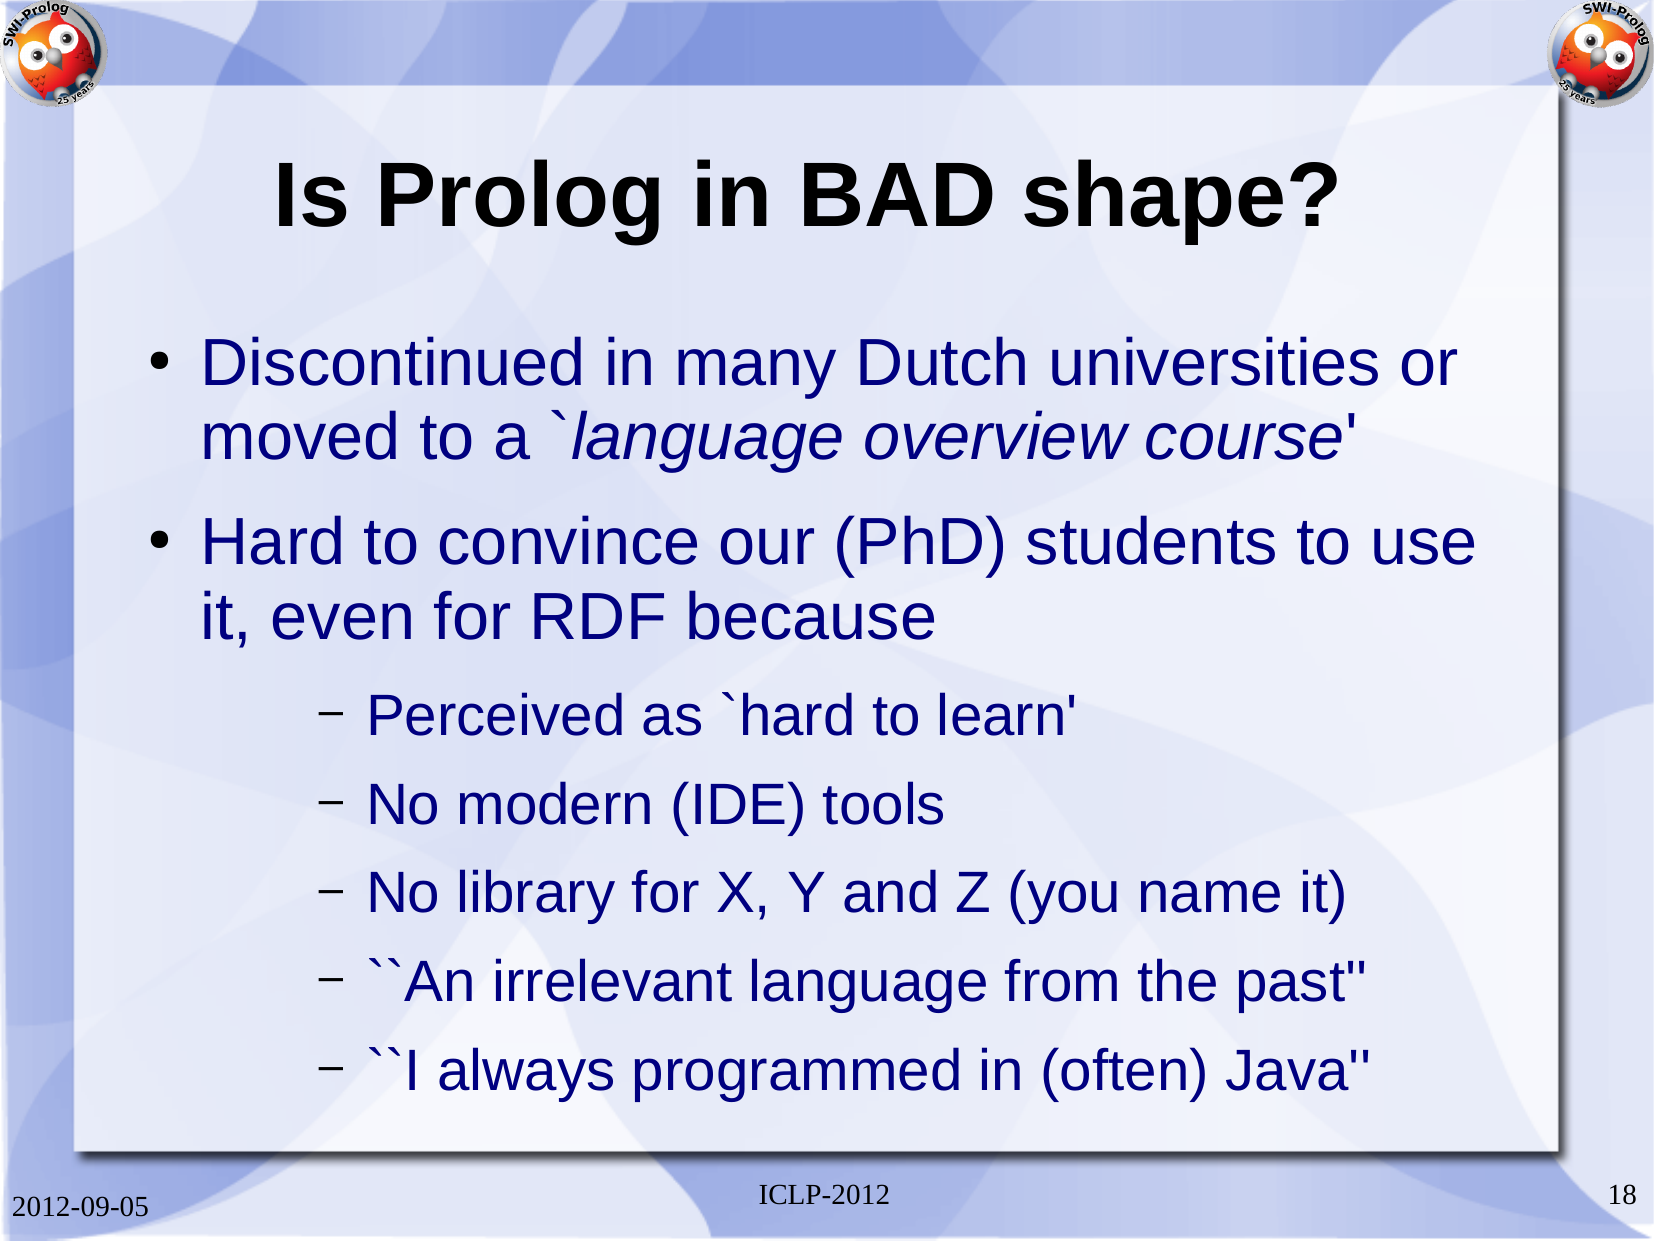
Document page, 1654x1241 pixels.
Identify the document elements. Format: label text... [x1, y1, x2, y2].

title Is Prolog in BAD shape? [82, 90, 1536, 298]
list Discontinued in many Dutch universities or moved to a `language overview course' Hard to convince our (PhD) students to use it, even for RDF because Perceived as `hard to learn' No modern (IDE) tools No library for X, Y and Z (you name it) ``An irrelevant language from the past'' ``I always programmed in (often) Java'' [129, 324, 1489, 1103]
picture [0, 0, 1654, 1241]
